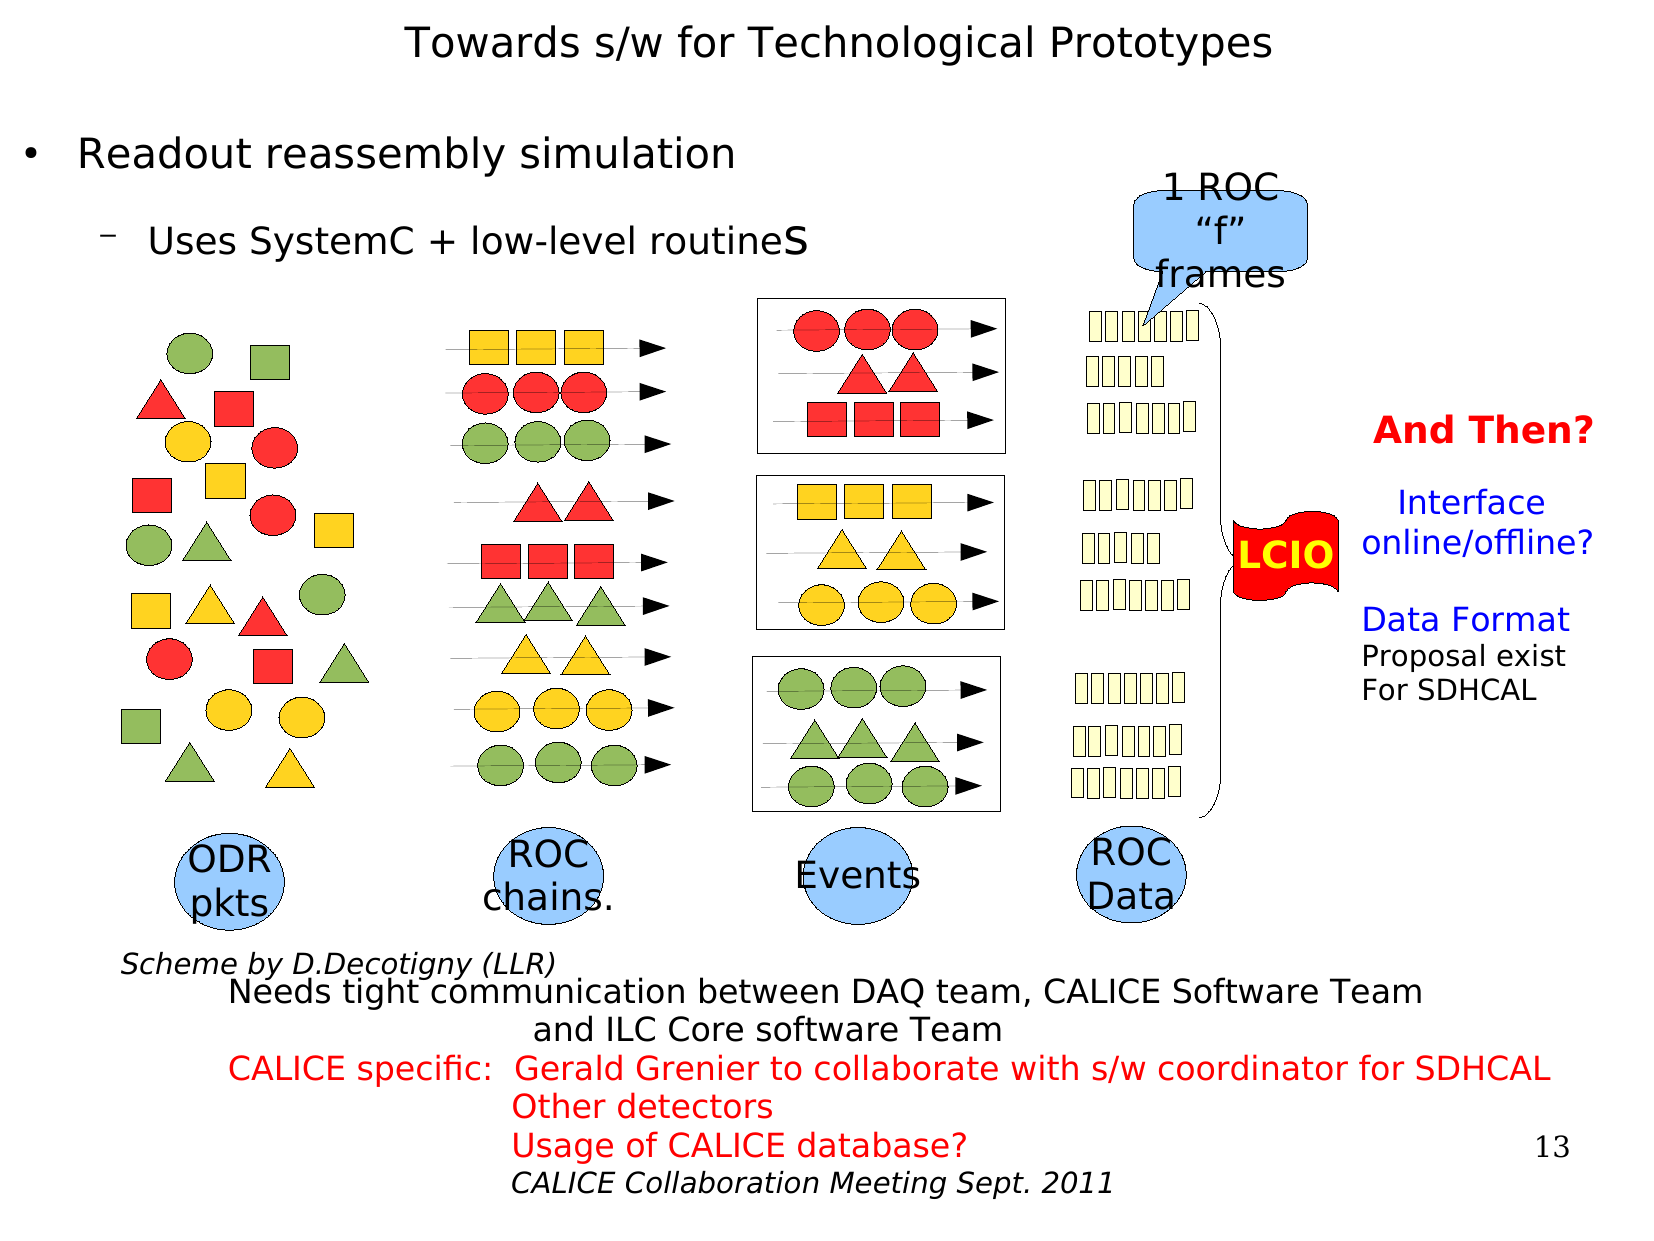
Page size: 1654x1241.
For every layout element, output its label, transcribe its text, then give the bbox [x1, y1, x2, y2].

text_box [1086, 356, 1099, 387]
text_box [574, 563, 614, 579]
text_box [1108, 673, 1121, 704]
text_box [477, 766, 524, 786]
text_box [469, 330, 509, 349]
text_box [1156, 673, 1169, 704]
text_box [185, 584, 235, 624]
text_box [1098, 533, 1110, 564]
text_box 1 ROC “f” frames [1133, 190, 1308, 326]
text_box [1102, 356, 1115, 387]
text_box [1151, 356, 1164, 387]
text_box [1145, 580, 1158, 611]
text_box [1083, 480, 1096, 511]
text_box [1153, 726, 1166, 757]
text_box [1170, 311, 1183, 342]
text_box [591, 765, 638, 786]
text_box [481, 544, 521, 563]
text_box [526, 482, 550, 501]
text_box [477, 745, 524, 765]
text_box Events [803, 827, 913, 925]
text_box ODR pkts [174, 833, 285, 931]
text_box [1080, 580, 1093, 611]
text_box ROC Data [1076, 826, 1187, 923]
text_box [1177, 579, 1190, 610]
text_box [205, 689, 252, 731]
text_box [516, 349, 556, 365]
text_box ROC Data [1093, 885, 1109, 906]
text_box [1122, 311, 1135, 342]
text_box [131, 593, 171, 629]
text_box [1103, 403, 1115, 434]
text_box [528, 564, 568, 579]
text_box [1152, 403, 1165, 434]
text_box [574, 544, 614, 562]
text_box [319, 643, 369, 683]
text_box [1075, 673, 1088, 704]
text_box And Then? [1358, 401, 1630, 460]
text_box [205, 463, 246, 499]
text_box [1122, 726, 1135, 757]
text_box ODR pkts [196, 898, 207, 914]
text_box [1169, 724, 1182, 755]
text_box [249, 494, 296, 536]
text_box [1114, 532, 1127, 563]
text_box [475, 607, 573, 623]
text_box [1131, 533, 1144, 564]
text_box [1136, 768, 1149, 799]
text_box [564, 445, 610, 461]
text_box [146, 638, 193, 680]
text_box [1183, 401, 1196, 432]
text_box [1096, 580, 1109, 611]
text_box [1180, 478, 1193, 509]
text_box [250, 345, 290, 380]
text_box [474, 709, 520, 732]
text_box [462, 422, 509, 445]
text_box [513, 393, 607, 413]
text_box [572, 635, 599, 657]
text_box [251, 427, 298, 469]
text_box [513, 372, 607, 392]
text_box [1186, 310, 1199, 341]
text_box [1148, 480, 1161, 511]
text_box [462, 373, 509, 392]
text_box [535, 766, 581, 783]
text_box [586, 709, 633, 731]
text_box [591, 745, 637, 765]
text_box [1091, 673, 1104, 704]
text_box [136, 379, 186, 419]
text_box Needs tight communication between DAQ team, CALICE Software Team and ILC Core software Team CALICE specific: Gerald Grenier to collaborate with s/w coordinator for SDHCAL Other detectors Usage of CALICE database? [213, 965, 1570, 1174]
text_box [1124, 673, 1137, 704]
text_box [513, 502, 563, 522]
text_box [1136, 403, 1149, 434]
text_box [588, 586, 614, 606]
text_box [1133, 480, 1145, 511]
text_box Towards s/w for Technological Prototypes [389, 11, 1272, 76]
text_box [265, 748, 315, 788]
text_box [1088, 726, 1101, 757]
text_box [511, 634, 541, 657]
text_box [1103, 767, 1116, 798]
text_box [165, 742, 215, 782]
text_box [516, 330, 556, 349]
text_box [586, 689, 632, 708]
text_box [182, 521, 232, 561]
text_box [126, 524, 172, 566]
text_box [165, 421, 212, 462]
text_box [462, 393, 509, 415]
text_box [132, 478, 172, 513]
text_box [535, 742, 582, 765]
text_box [474, 691, 520, 709]
text_box [514, 421, 561, 444]
text_box Scheme by D.Decotigny (LLR) [106, 939, 573, 989]
text_box [1168, 766, 1181, 797]
text_box [528, 544, 568, 563]
text_box [1172, 672, 1185, 703]
text_box [1120, 768, 1133, 799]
text_box [1119, 402, 1132, 433]
text_box [564, 502, 614, 521]
text_box [1087, 768, 1100, 799]
text_box [469, 350, 509, 365]
text_box [1116, 479, 1129, 510]
text_box [576, 607, 626, 626]
text_box [501, 658, 551, 674]
text_box [462, 446, 508, 464]
text_box [1135, 356, 1148, 387]
text_box [1105, 311, 1118, 342]
text_box [1087, 403, 1100, 434]
text_box [564, 420, 611, 444]
text_box [1168, 403, 1180, 434]
text_box [1129, 580, 1142, 611]
text_box [533, 688, 580, 708]
text_box [757, 298, 1006, 454]
text_box [532, 581, 564, 606]
text_box [238, 596, 288, 636]
text_box [564, 330, 604, 348]
text_box [1082, 533, 1095, 564]
text_box [1164, 480, 1177, 511]
text_box [564, 349, 604, 365]
text_box [1161, 580, 1174, 611]
text_box [1138, 311, 1151, 342]
text_box [560, 658, 611, 675]
text_box [1105, 725, 1118, 756]
text_box ROC chains. [493, 827, 604, 925]
text_box [299, 574, 346, 615]
text_box [1071, 768, 1084, 798]
text_box [1147, 533, 1160, 564]
text_box [481, 564, 521, 579]
text_box [166, 333, 213, 374]
text_box [1089, 311, 1102, 342]
text_box [1138, 726, 1150, 757]
text_box LCIO [1233, 511, 1339, 601]
text_box [214, 391, 254, 427]
text_box [485, 583, 515, 607]
text_box [1113, 579, 1126, 610]
text_box [121, 709, 161, 744]
text_box Interface online/offline? Data Format Proposal exist For SDHCAL [1346, 472, 1611, 716]
text_box [756, 475, 1005, 630]
text_box [1152, 768, 1165, 799]
text_box [314, 513, 354, 548]
text_box [515, 445, 561, 463]
text_box [576, 481, 602, 501]
text_box [1140, 673, 1153, 704]
text_box [752, 656, 1001, 812]
text_box [278, 697, 325, 738]
text_box [1118, 356, 1131, 387]
text_box [253, 649, 293, 684]
text_box [1099, 480, 1112, 511]
list Readout reassembly simulation Uses SystemC + low-level routines [5, 129, 1365, 934]
text_box [1073, 726, 1086, 757]
text_box [1154, 311, 1167, 342]
text_box [533, 709, 580, 729]
